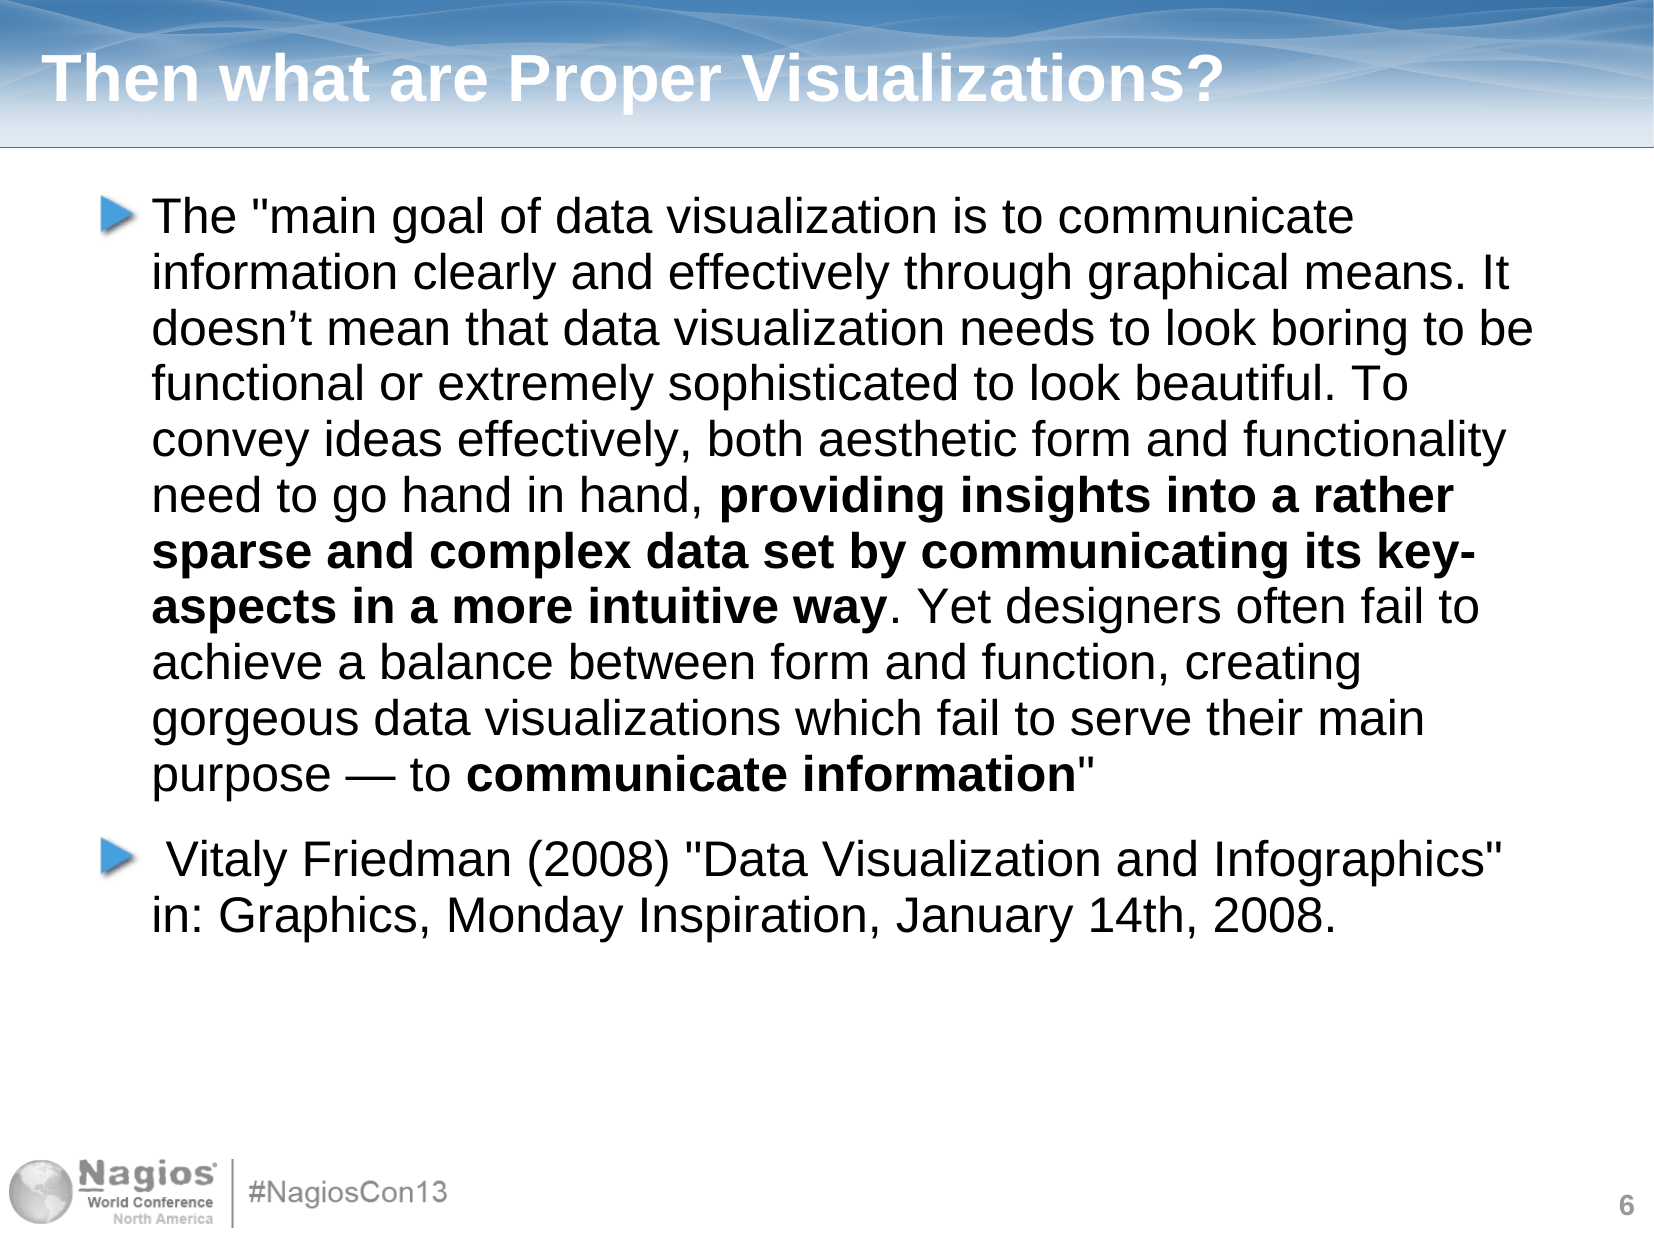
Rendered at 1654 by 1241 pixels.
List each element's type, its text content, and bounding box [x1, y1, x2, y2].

title Then what are Proper Visualizations? [41, 29, 1248, 127]
picture [0, 0, 1654, 147]
list The "main goal of data visualization is to communicate information clearly and effectively through graphical means. It doesn’t mean that data visualization needs to look boring to be functional or extremely sophisticated to look beautiful. To convey ideas effectively, both aesthetic form and functionality need to go hand in hand, providing insights into a rather sparse and complex data set by communicating its key-aspects in a more intuitive way. Yet designers often fail to achieve a balance between form and function, creating gorgeous data visualizations which fail to serve their main purpose — to communicate information" Vitaly Friedman (2008) "Data Visualization and Infographics" in: Graphics, Monday Inspiration, January 14th, 2008. [80, 188, 1569, 1007]
picture [9, 1159, 453, 1228]
